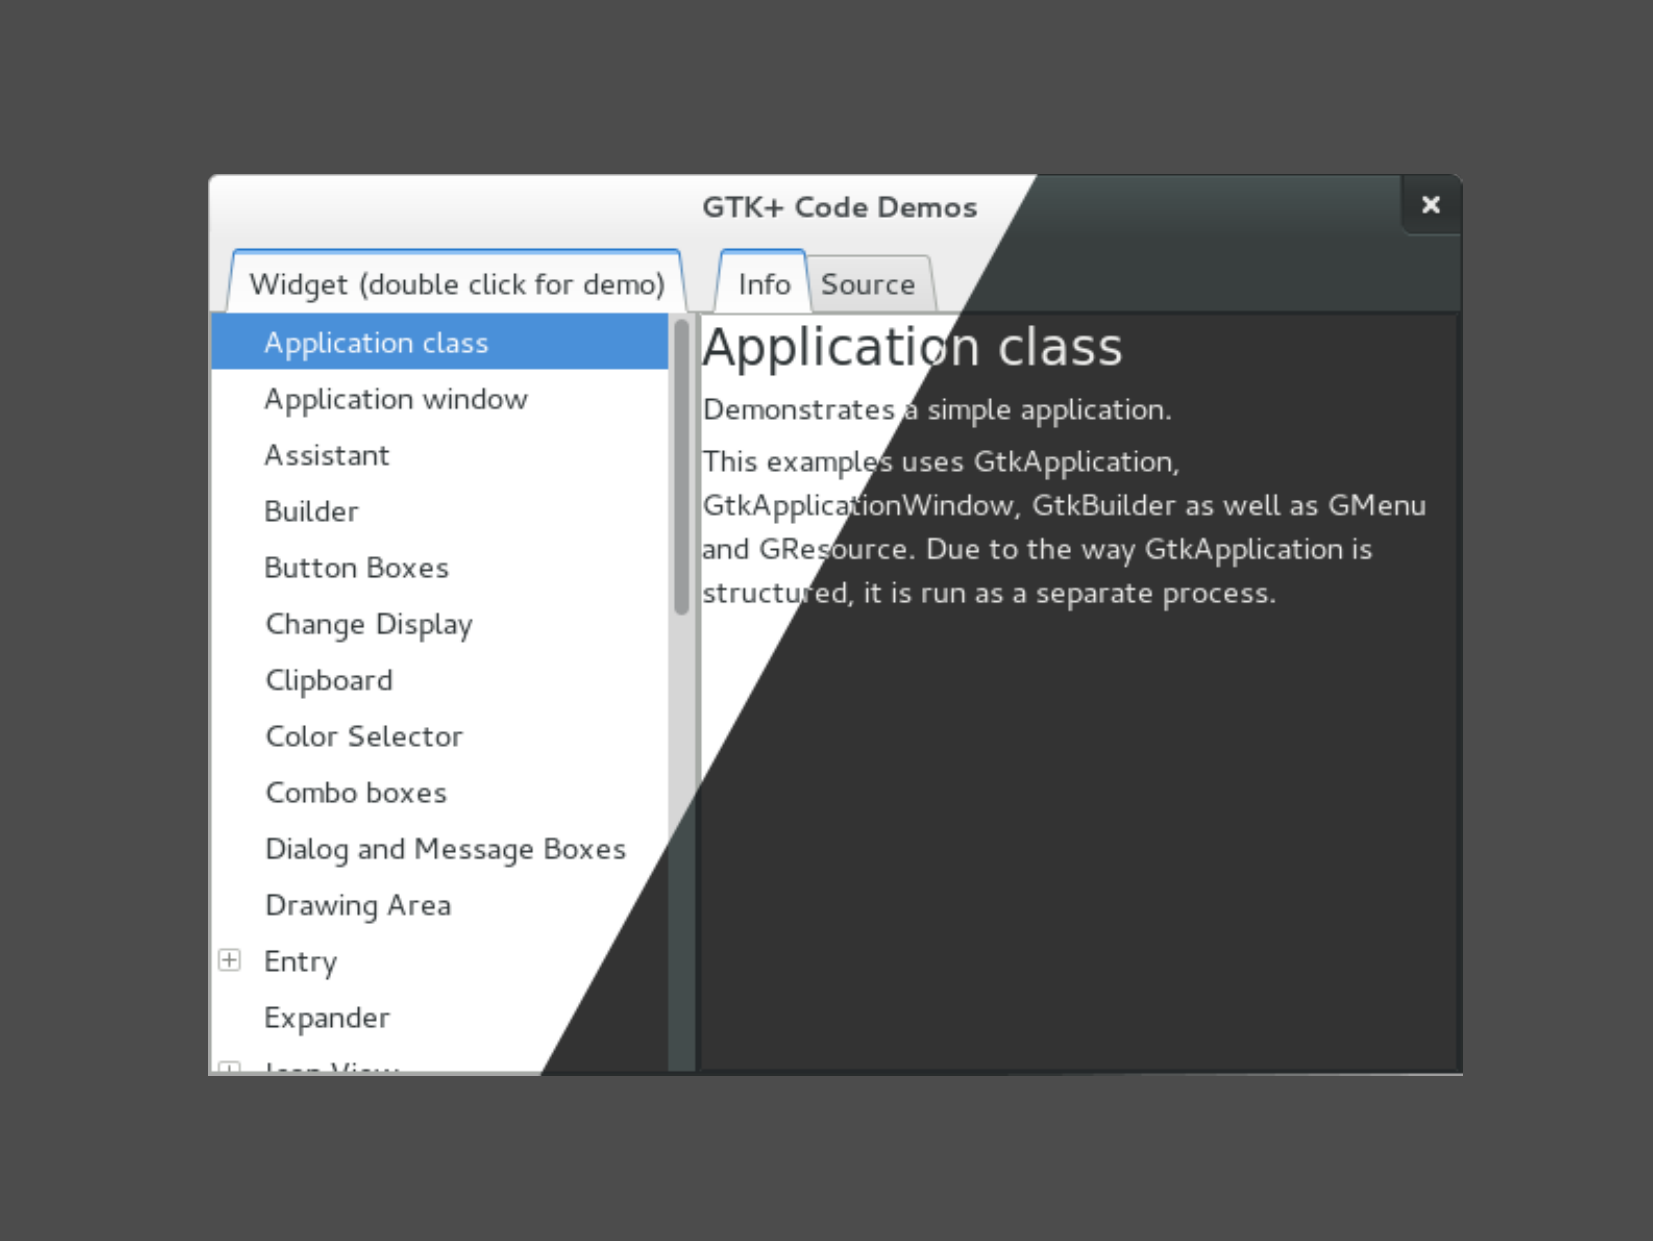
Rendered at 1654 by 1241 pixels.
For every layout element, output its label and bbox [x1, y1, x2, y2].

picture [208, 174, 1463, 1076]
